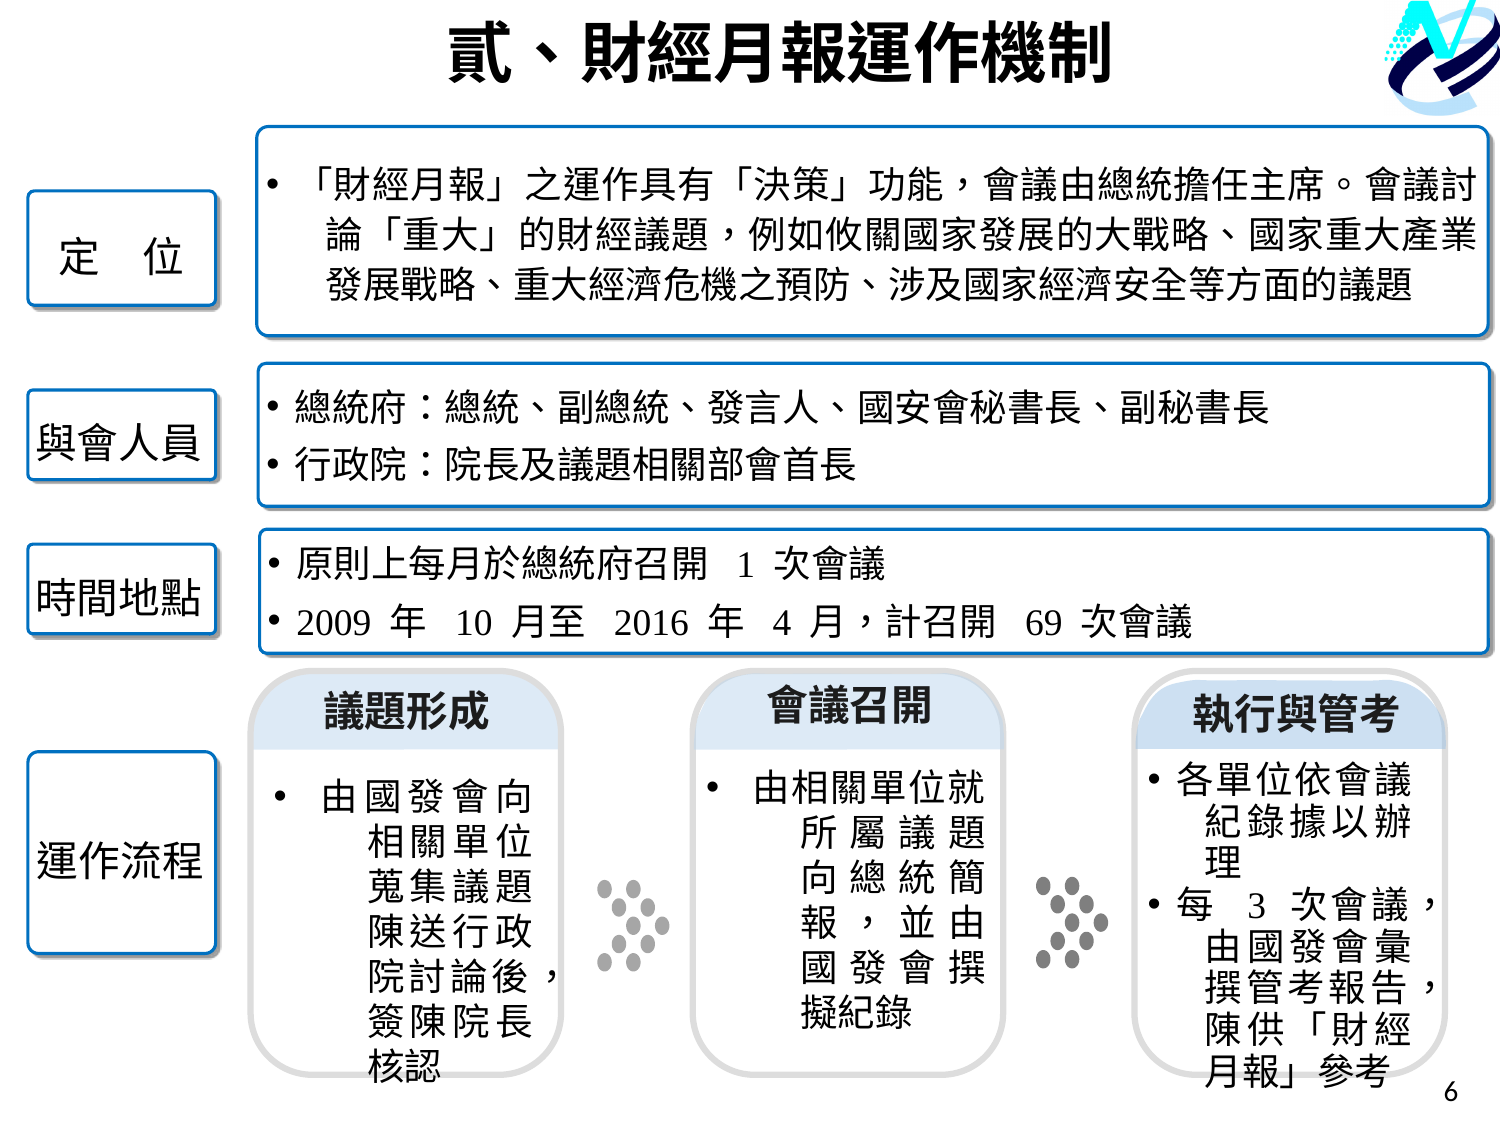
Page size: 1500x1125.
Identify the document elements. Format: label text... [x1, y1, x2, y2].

text_box 貳、財經月報運作機制 [1, 3, 1500, 109]
text_box 時間地點 [27, 544, 216, 634]
text_box 由相關單位就所屬議題向總統簡報，並由國發會撰擬紀錄 [691, 756, 1001, 999]
text_box 總統府：總統、副總統、發言人、國安會秘書長、副秘書長 行政院：院長及議題相關部會首長 [258, 363, 1490, 507]
text_box [597, 879, 612, 899]
text_box [597, 953, 612, 972]
text_box 會議召開 [706, 671, 994, 738]
text_box [1079, 931, 1094, 951]
text_box [611, 934, 627, 954]
text_box 原則上每月於總統府召開 1 次會議 2009 年 10 月至 2016 年 4 月，計召開 69 次會議 [259, 529, 1489, 654]
text_box 定 位 [27, 190, 216, 306]
text_box [1135, 713, 1446, 749]
text_box [1079, 895, 1094, 914]
text_box [1064, 950, 1080, 969]
text_box [626, 953, 641, 972]
text_box [1036, 950, 1051, 969]
text_box 運作流程 [27, 751, 216, 954]
text_box [1050, 931, 1065, 951]
text_box 與會人員 [27, 389, 216, 480]
text_box [1050, 895, 1065, 914]
text_box 各單位依會議紀錄據以辦理 每 3 次會議，由國發會彙撰管考報告，陳供「財經月報」參考 [1132, 751, 1427, 1062]
text_box 「財經月報」之運作具有「決策」功能，會議由總統擔任主席。會議討論「重大」的財經議題，例如攸關國家發展的大戰略、國家重大產業發展戰略、重大經濟危機之預防、涉及國家經濟安全等方面的議題 [256, 126, 1489, 336]
text_box 由國發會向相關單位蒐集議題陳送行政院討論後，簽陳院長核認 [258, 765, 549, 1054]
text_box 議題形成 [263, 677, 551, 744]
text_box [626, 879, 641, 899]
text_box [1036, 876, 1051, 896]
text_box [640, 934, 655, 954]
text_box [254, 703, 557, 750]
text_box [611, 898, 627, 917]
text_box [1064, 913, 1080, 932]
text_box [626, 916, 641, 935]
text_box [1093, 913, 1109, 932]
text_box [1064, 876, 1080, 896]
text_box 執行與管考 [1143, 680, 1451, 747]
text_box [640, 898, 655, 917]
text_box [693, 700, 1005, 750]
text_box [654, 916, 670, 935]
